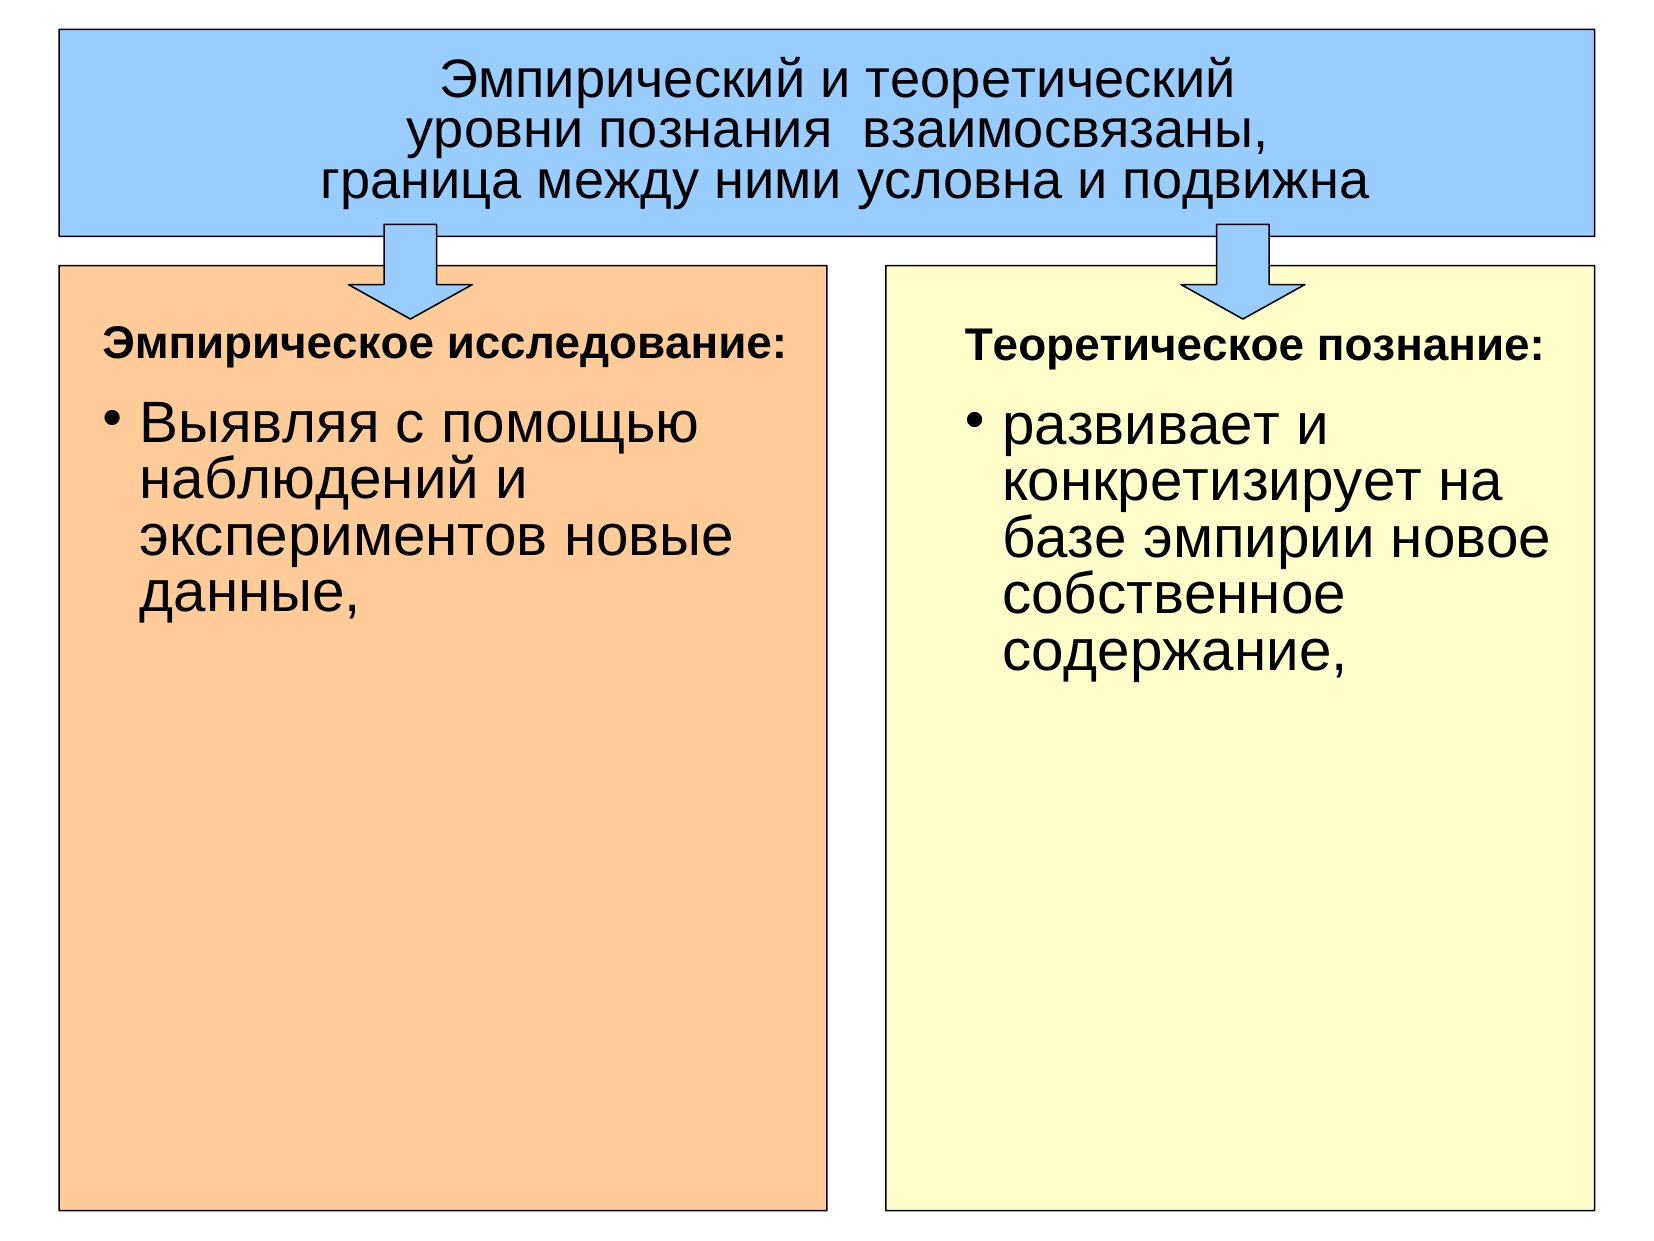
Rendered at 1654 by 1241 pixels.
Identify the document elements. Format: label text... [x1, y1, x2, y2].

text_box Эмпирический и теоретический уровни познания взаимосвязаны, граница между ними условна и подвижна [59, 29, 1595, 237]
text_box [885, 224, 1595, 1211]
list Эмпирическое исследование: Выявляя с помощью наблюдений и экспериментов новые данные, [64, 322, 827, 1241]
text_box Теоретическое познание: развивает и конкретизирует на базе эмпирии новое собственное содержание, [927, 324, 1595, 1236]
text_box [59, 224, 827, 1211]
